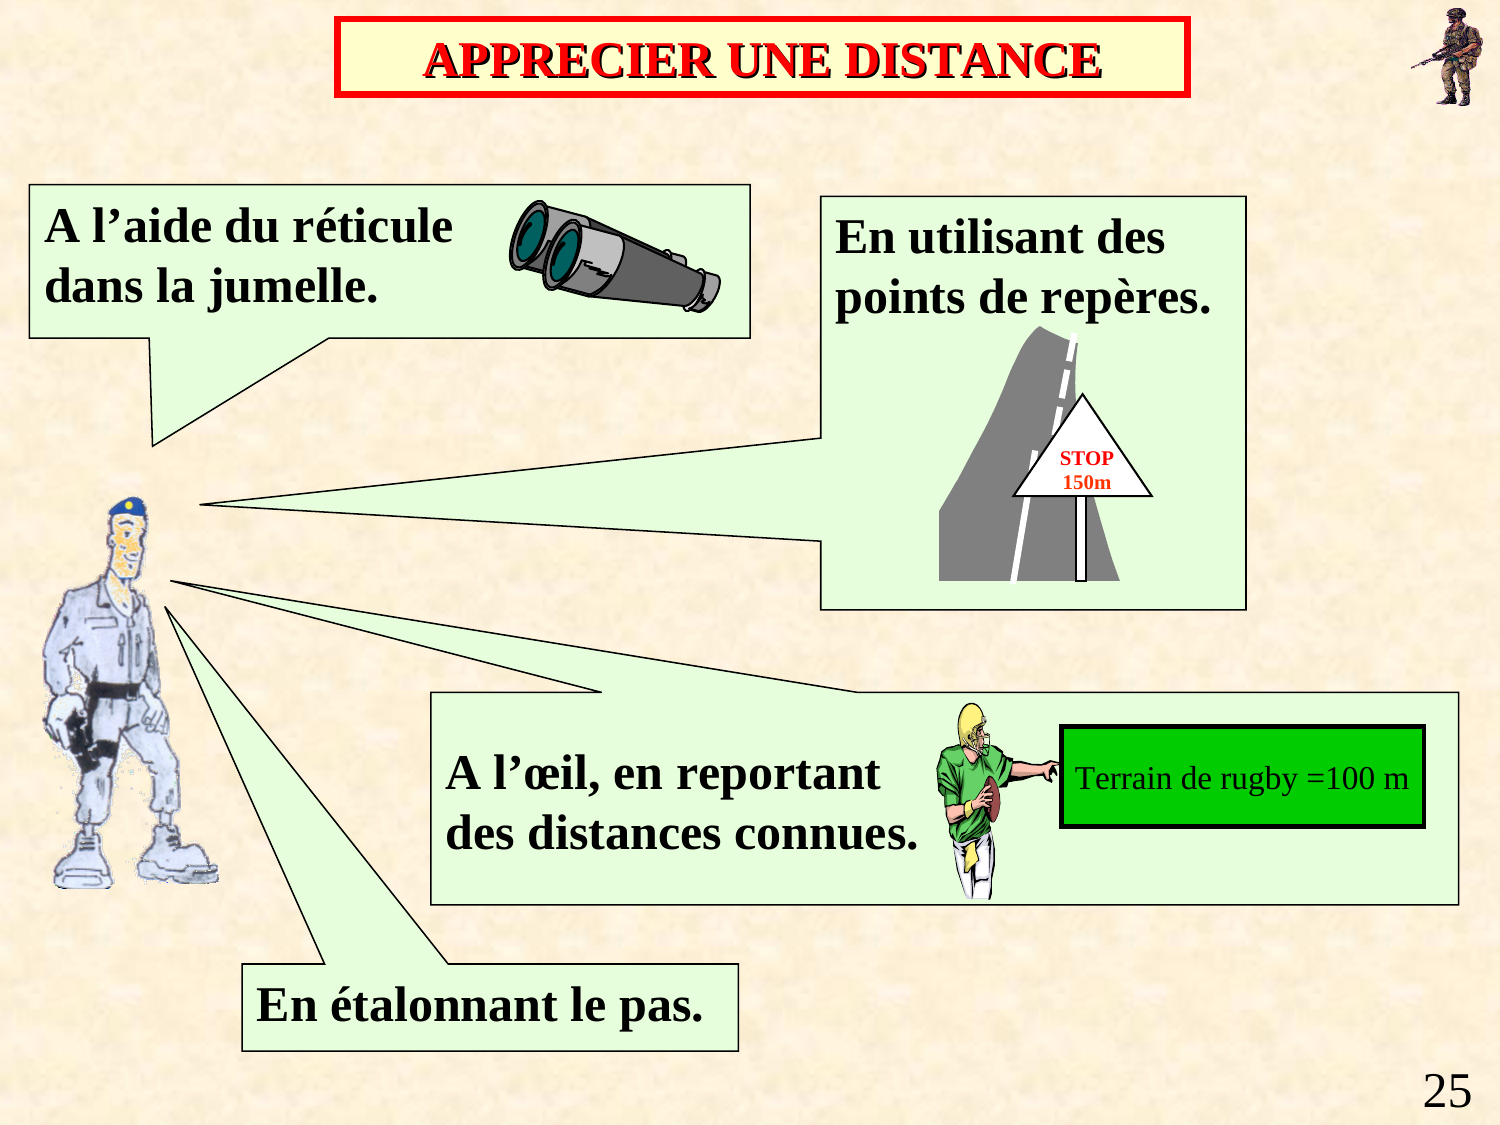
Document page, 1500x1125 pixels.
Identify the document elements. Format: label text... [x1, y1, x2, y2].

text_box [1133, 468, 1152, 497]
text_box A l’aide du réticule dans la jumelle. [29, 184, 751, 447]
text_box STOP 150m [1041, 436, 1133, 503]
text_box [509, 201, 720, 312]
text_box APPRECIER UNE DISTANCE [337, 18, 1188, 95]
picture [0, 0, 1500, 1125]
text_box En étalonnant le pas. [164, 606, 739, 1052]
text_box A l’œil, en reportant des distances connues. [170, 580, 1459, 905]
text_box [939, 326, 1120, 581]
text_box Terrain de rugby =100 m [1061, 726, 1424, 827]
text_box En utilisant des points de repères. [199, 196, 1247, 610]
